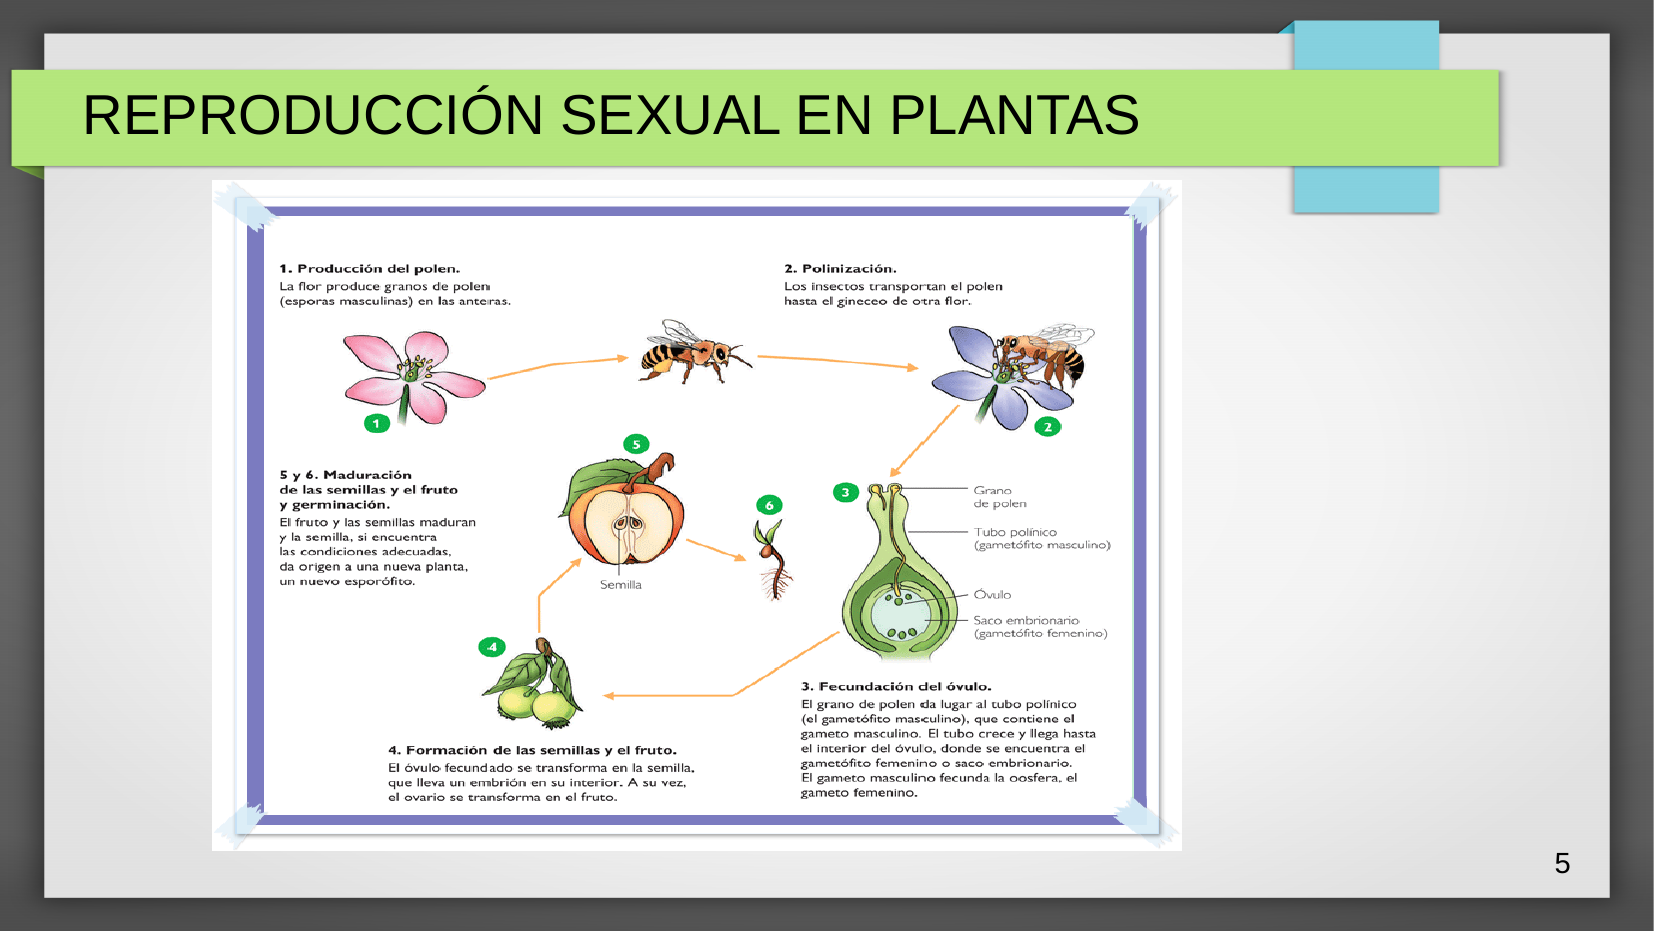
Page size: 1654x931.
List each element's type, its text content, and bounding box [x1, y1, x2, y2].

picture [0, 0, 1654, 931]
title REPRODUCCIÓN SEXUAL EN PLANTAS [82, 70, 1264, 160]
